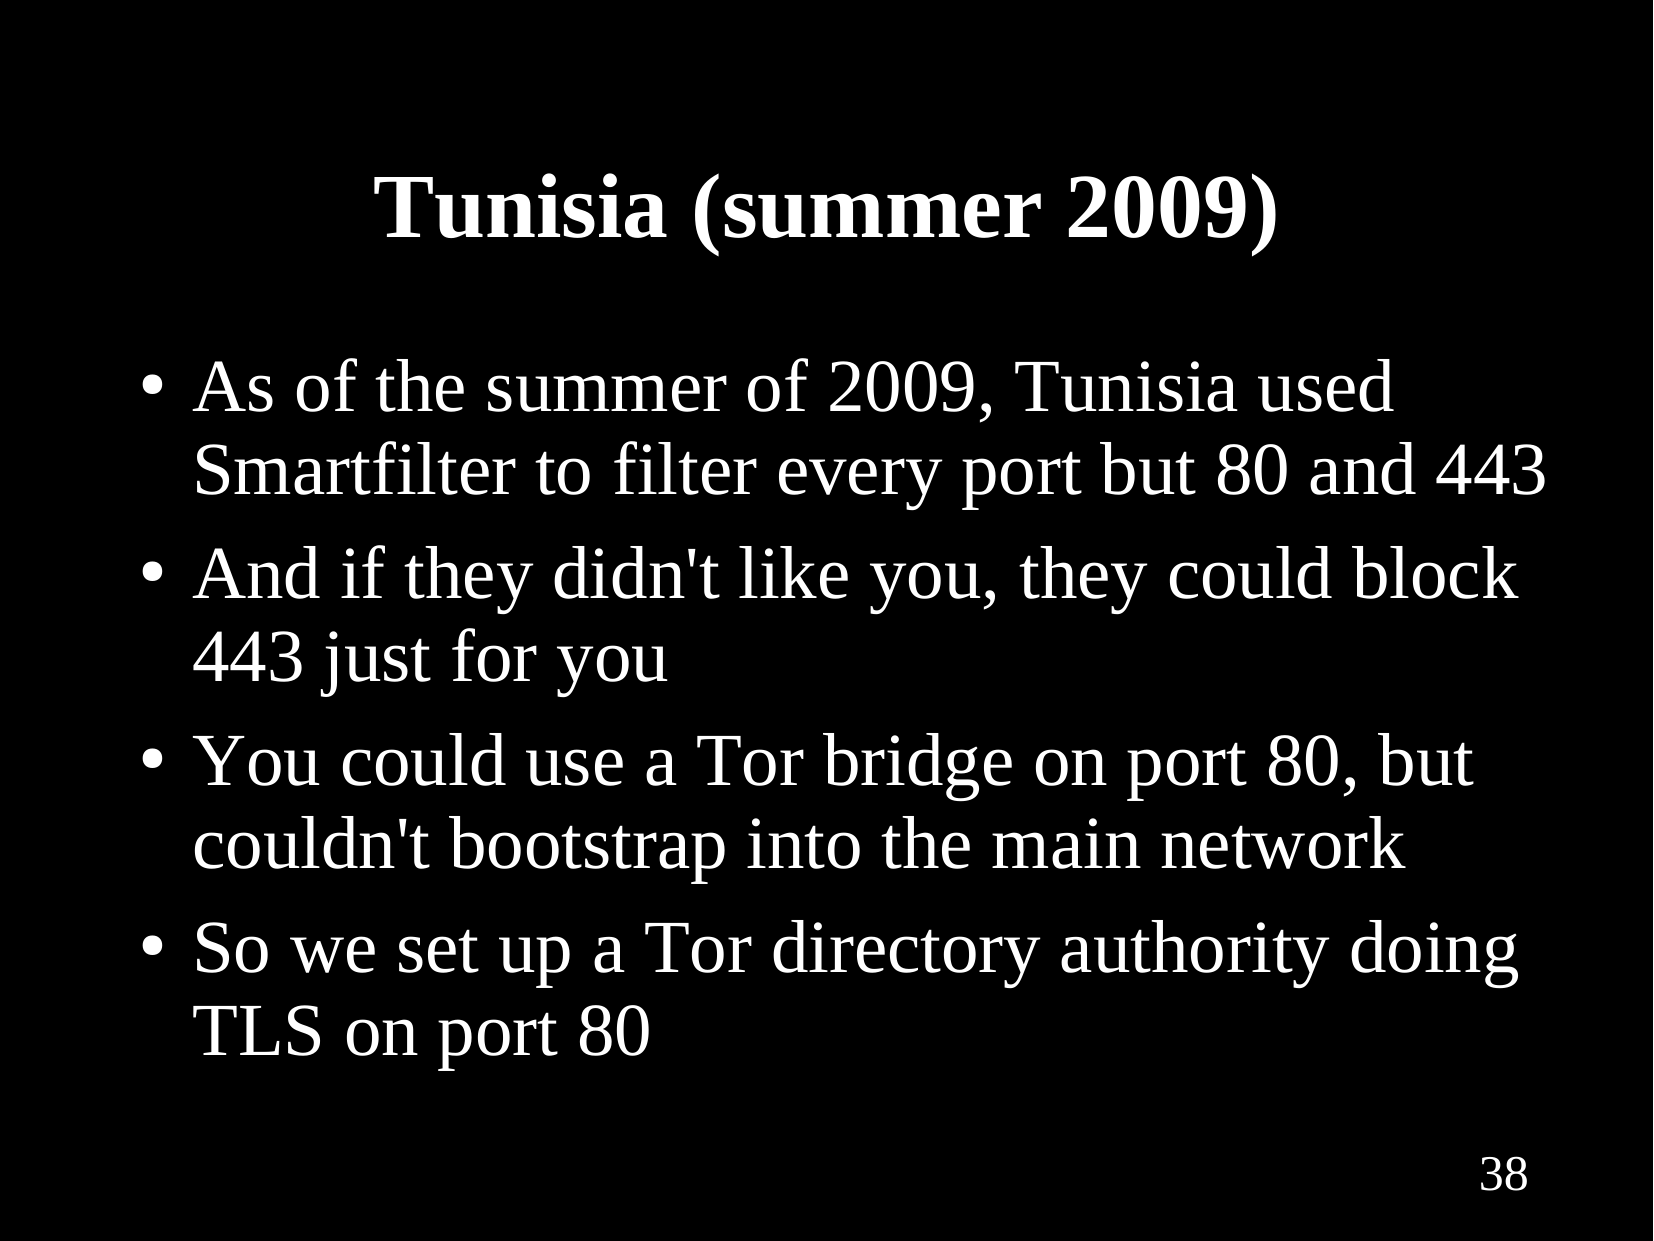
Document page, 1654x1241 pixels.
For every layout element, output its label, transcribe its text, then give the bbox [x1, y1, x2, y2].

list As of the summer of 2009, Tunisia used Smartfilter to filter every port but 80 and 443 And if they didn't like you, they could block 443 just for you You could use a Tor bridge on port 80, but couldn't bootstrap into the main network So we set up a Tor directory authority doing TLS on port 80 [121, 344, 1561, 1127]
title Tunisia (summer 2009) [121, 102, 1534, 311]
